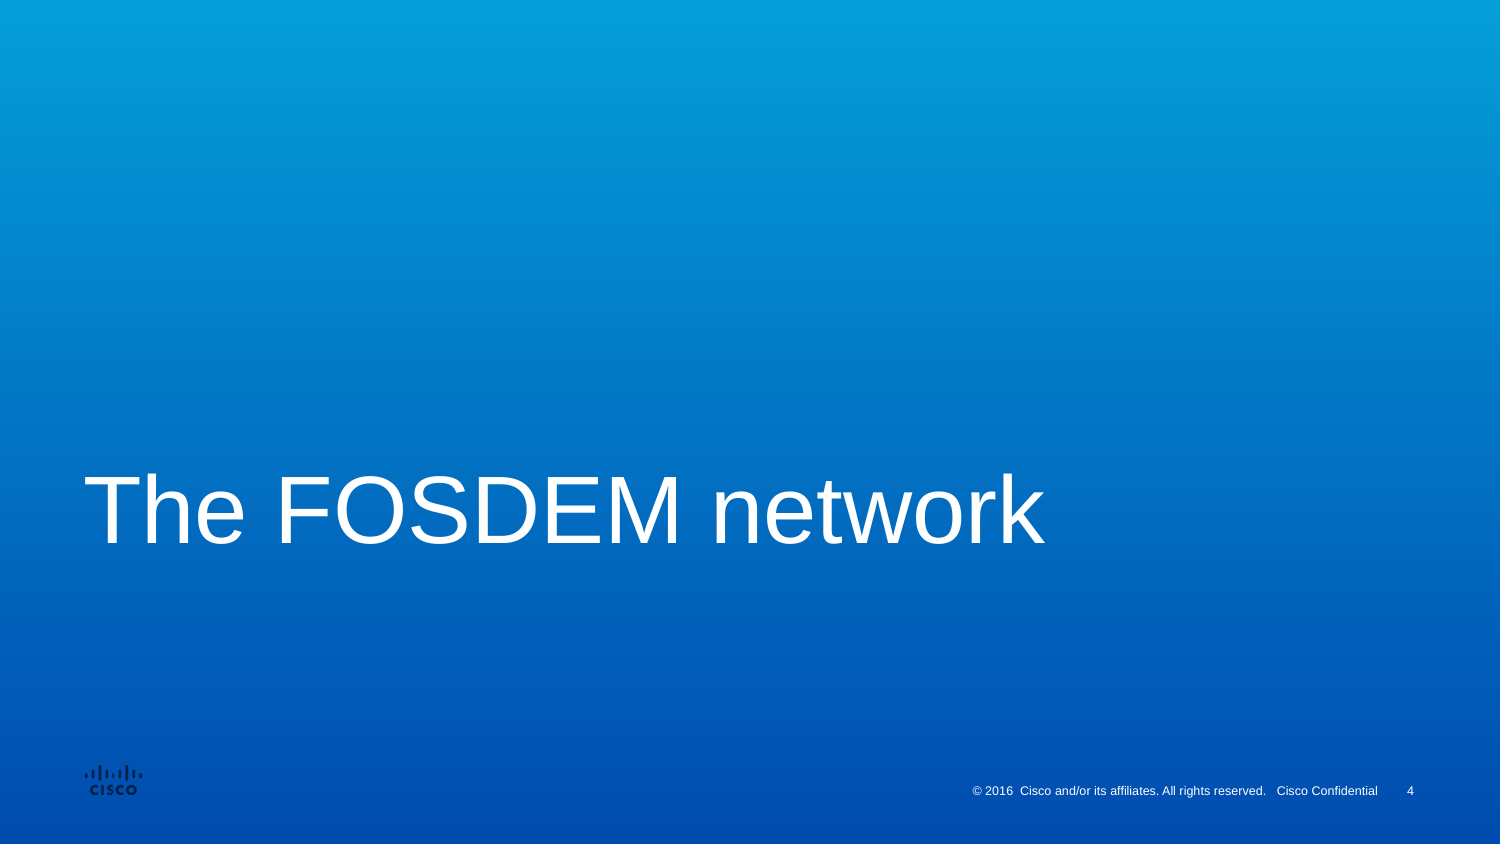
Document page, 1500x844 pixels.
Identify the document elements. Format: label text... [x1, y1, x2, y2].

title The FOSDEM network [68, 150, 1315, 572]
